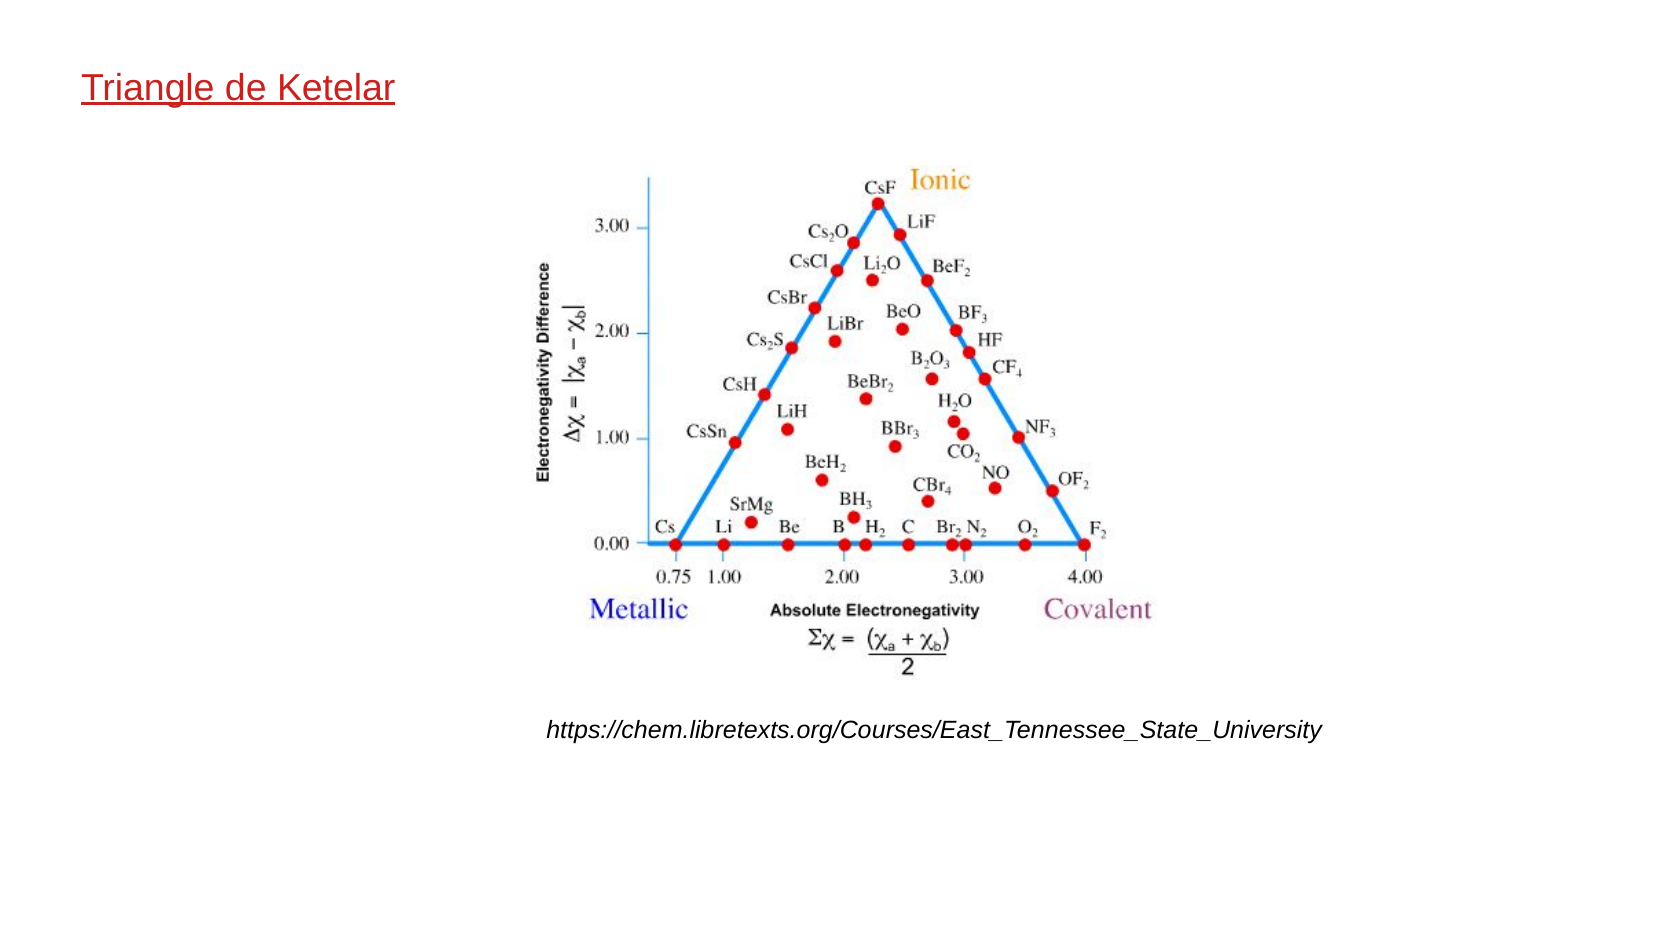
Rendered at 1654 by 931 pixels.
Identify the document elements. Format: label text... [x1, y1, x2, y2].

text_box https://chem.libretexts.org/Courses/East_Tennessee_State_University [531, 708, 1447, 916]
text_box Triangle de Ketelar [66, 59, 591, 116]
picture [531, 165, 1157, 680]
